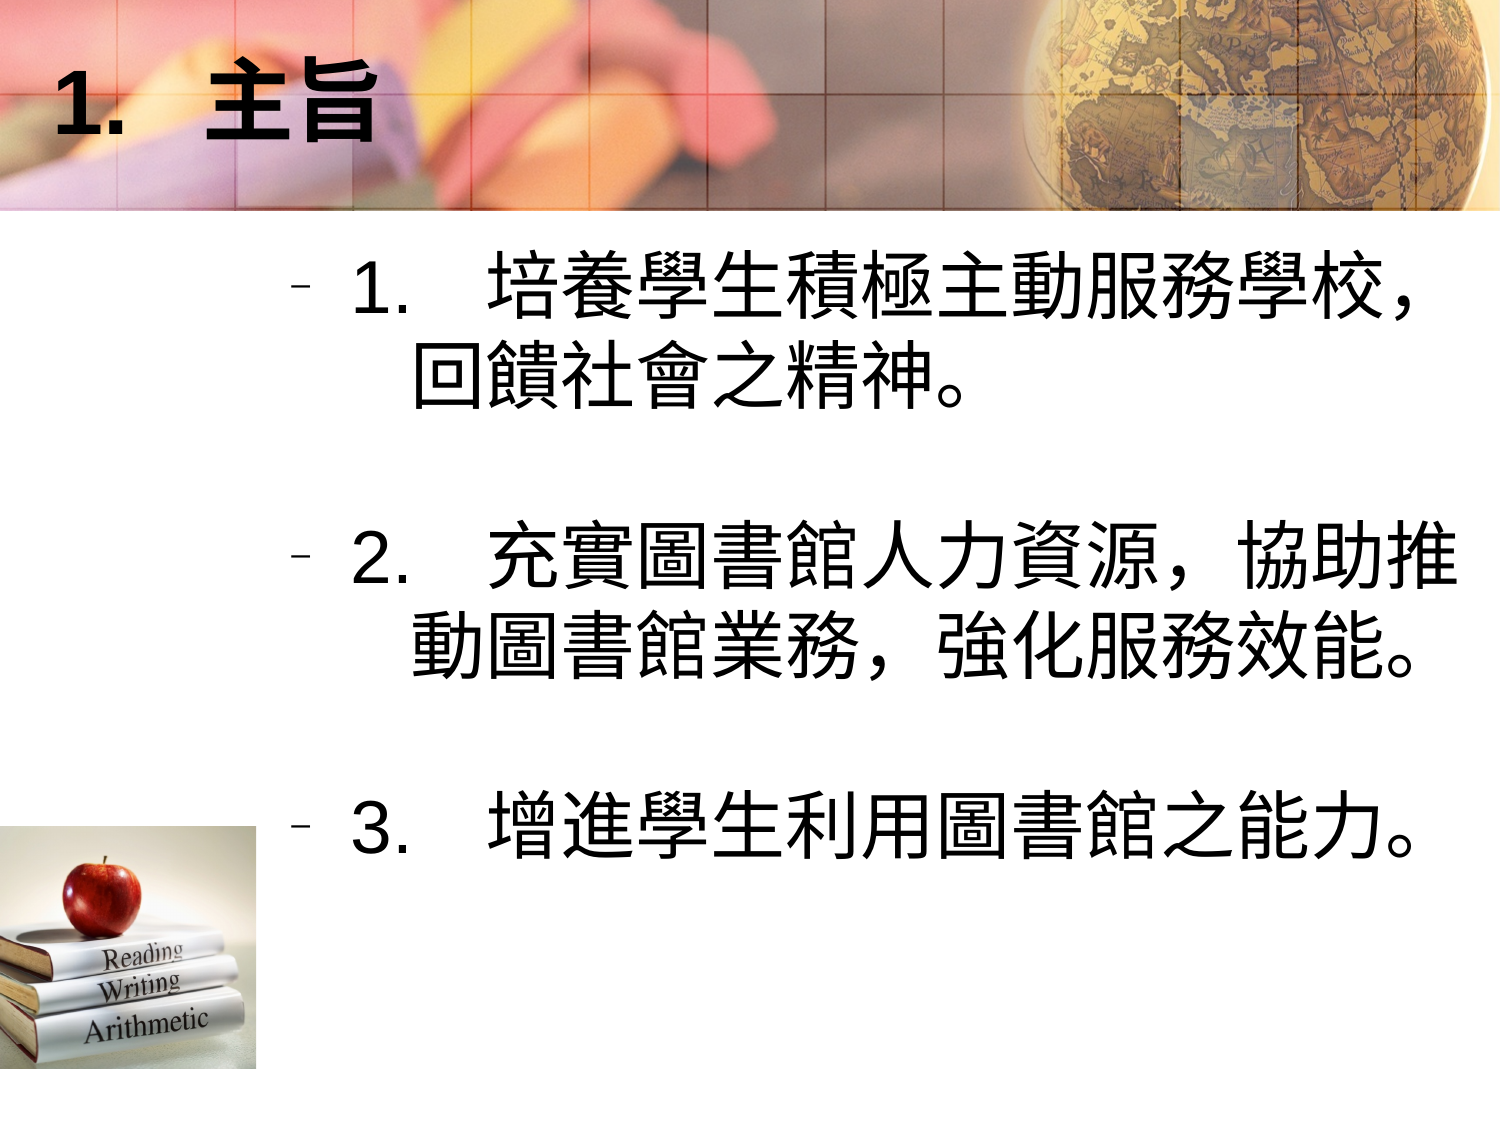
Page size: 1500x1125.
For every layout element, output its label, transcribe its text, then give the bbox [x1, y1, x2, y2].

text_box 1. 培養學生積極主動服務學校，回饋社會之精神。 2. 充實圖書館人力資源，協助推動圖書館業務，強化服務效能。 3. 增進學生利用圖書館之能力。 [276, 231, 1492, 944]
picture [0, 0, 1500, 211]
picture [0, 826, 257, 1069]
text_box 1. 主旨 [37, 35, 1020, 161]
